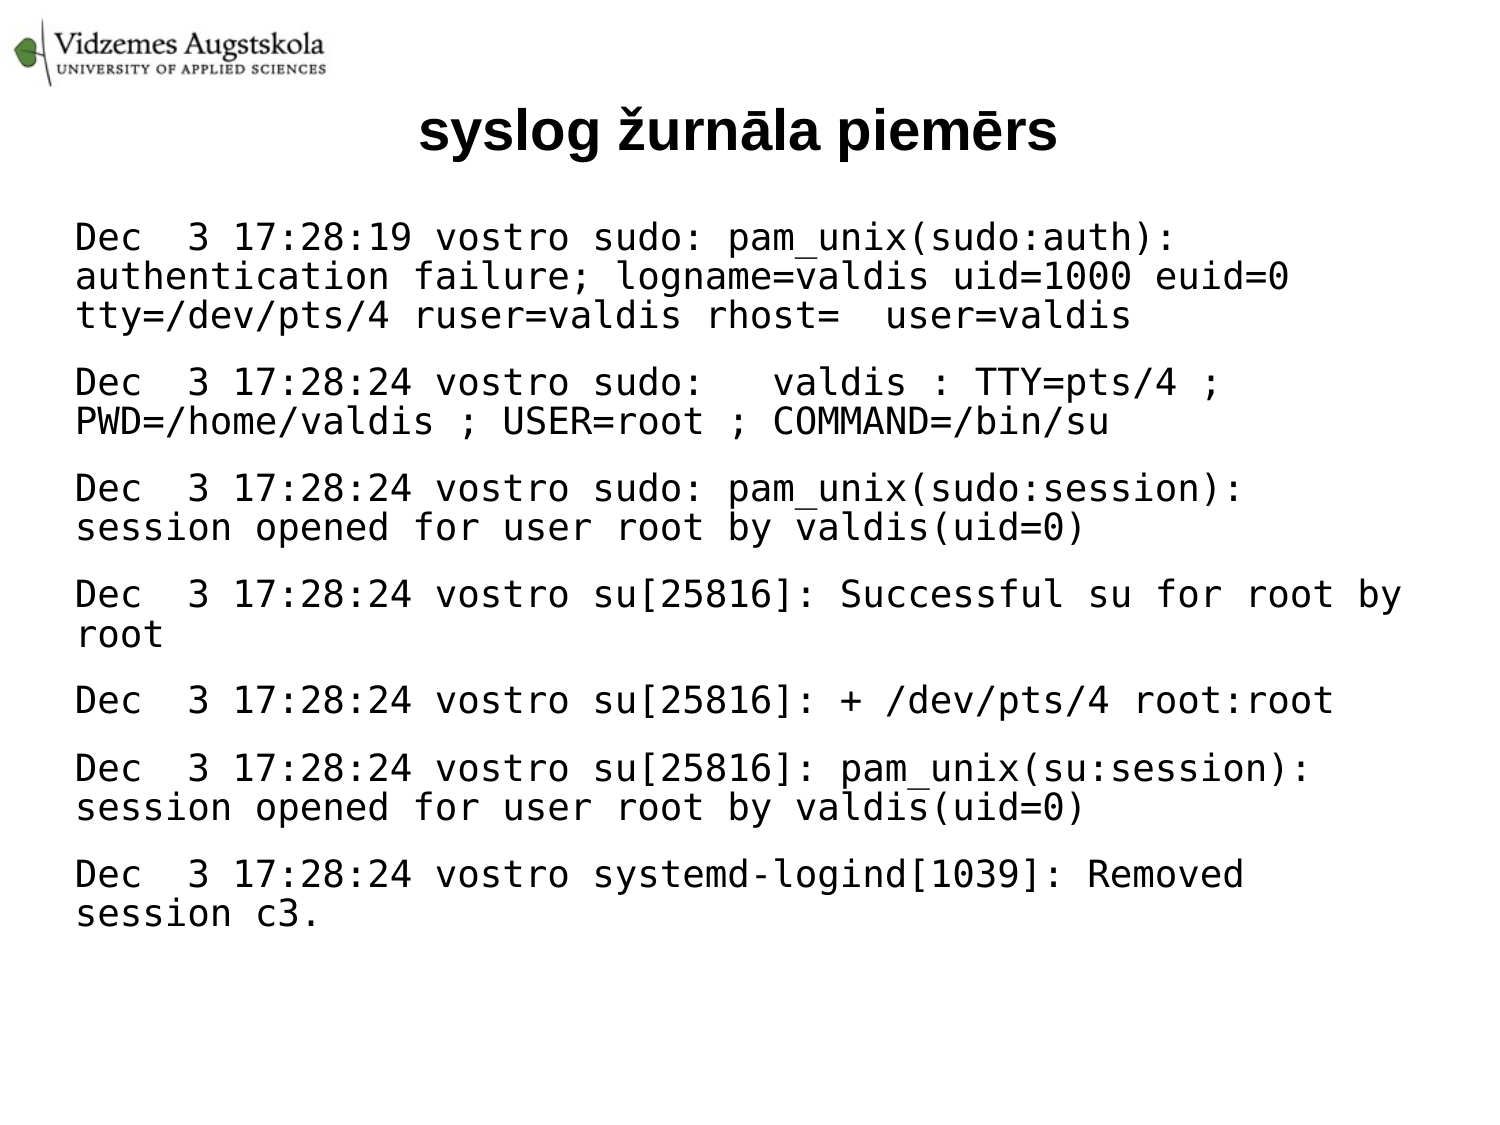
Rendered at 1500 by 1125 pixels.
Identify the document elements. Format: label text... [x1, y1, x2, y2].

picture [5, 2, 334, 102]
list Dec 3 17:28:19 vostro sudo: pam_unix(sudo:auth): authentication failure; logname=valdis uid=1000 euid=0 tty=/dev/pts/4 ruser=valdis rhost= user=valdis Dec 3 17:28:24 vostro sudo: valdis : TTY=pts/4 ; PWD=/home/valdis ; USER=root ; COMMAND=/bin/su Dec 3 17:28:24 vostro sudo: pam_unix(sudo:session): session opened for user root by valdis(uid=0) Dec 3 17:28:24 vostro su[25816]: Successful su for root by root Dec 3 17:28:24 vostro su[25816]: + /dev/pts/4 root:root Dec 3 17:28:24 vostro su[25816]: pam_unix(su:session): session opened for user root by valdis(uid=0) Dec 3 17:28:24 vostro systemd-logind[1039]: Removed session c3. [74, 214, 1424, 1004]
title syslog žurnāla piemērs [85, 87, 1372, 177]
